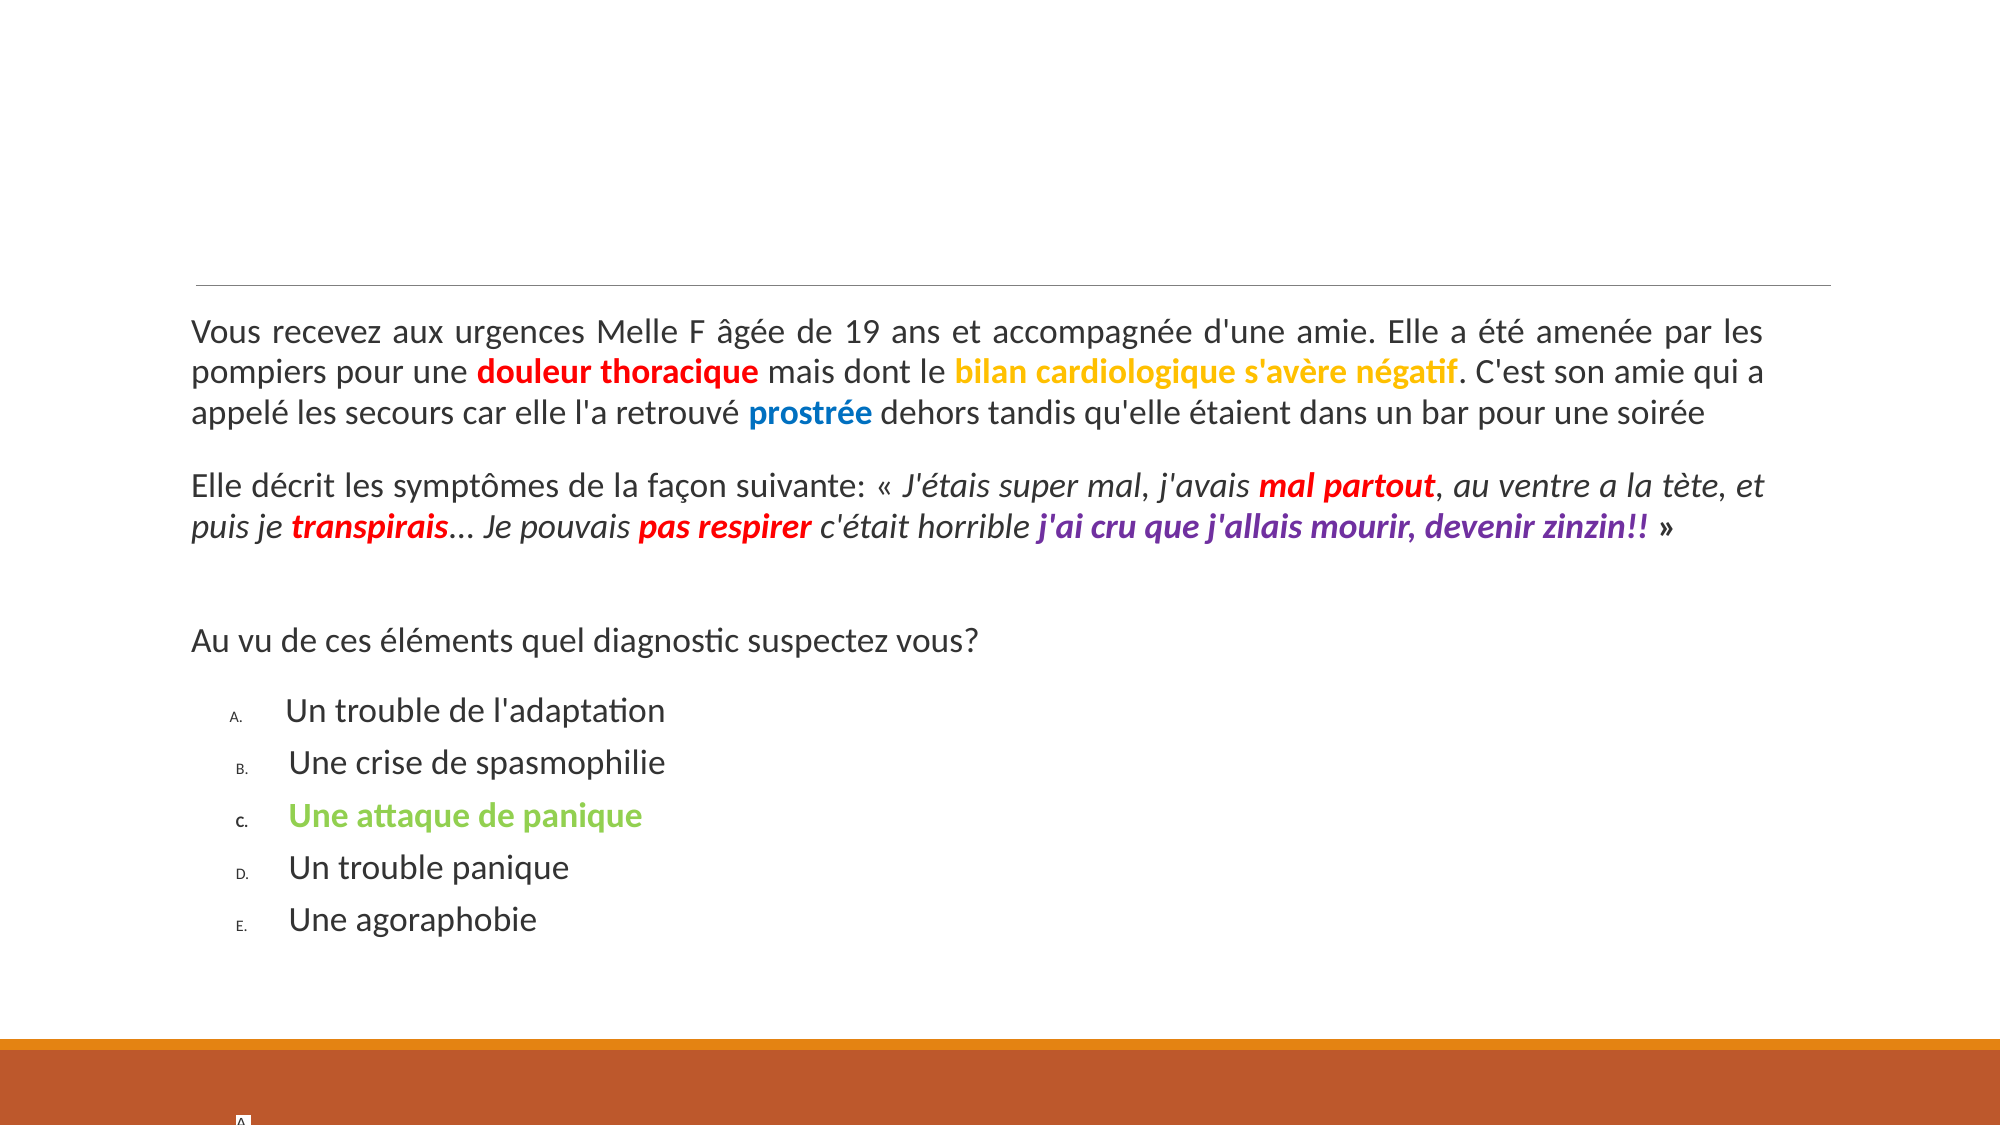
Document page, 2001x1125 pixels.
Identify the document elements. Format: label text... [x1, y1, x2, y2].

list Vous recevez aux urgences Melle F âgée de 19 ans et accompagnée d'une amie. Elle a été amenée par les pompiers pour une douleur thoracique mais dont le bilan cardiologique s'avère négatif. C'est son amie qui a appelé les secours car elle l'a retrouvé prostrée dehors tandis qu'elle étaient dans un bar pour une soirée Elle décrit les symptômes de la façon suivante: « J'étais super mal, j'avais mal partout, au ventre a la tète, et puis je transpirais... Je pouvais pas respirer c'était horrible j'ai cru que j'allais mourir, devenir zinzin!! » Au vu de ces éléments quel diagnostic suspectez vous? Un trouble de l'adaptation Une crise de spasmophilie Une attaque de panique Un trouble panique Une agoraphobie [176, 296, 1863, 1016]
